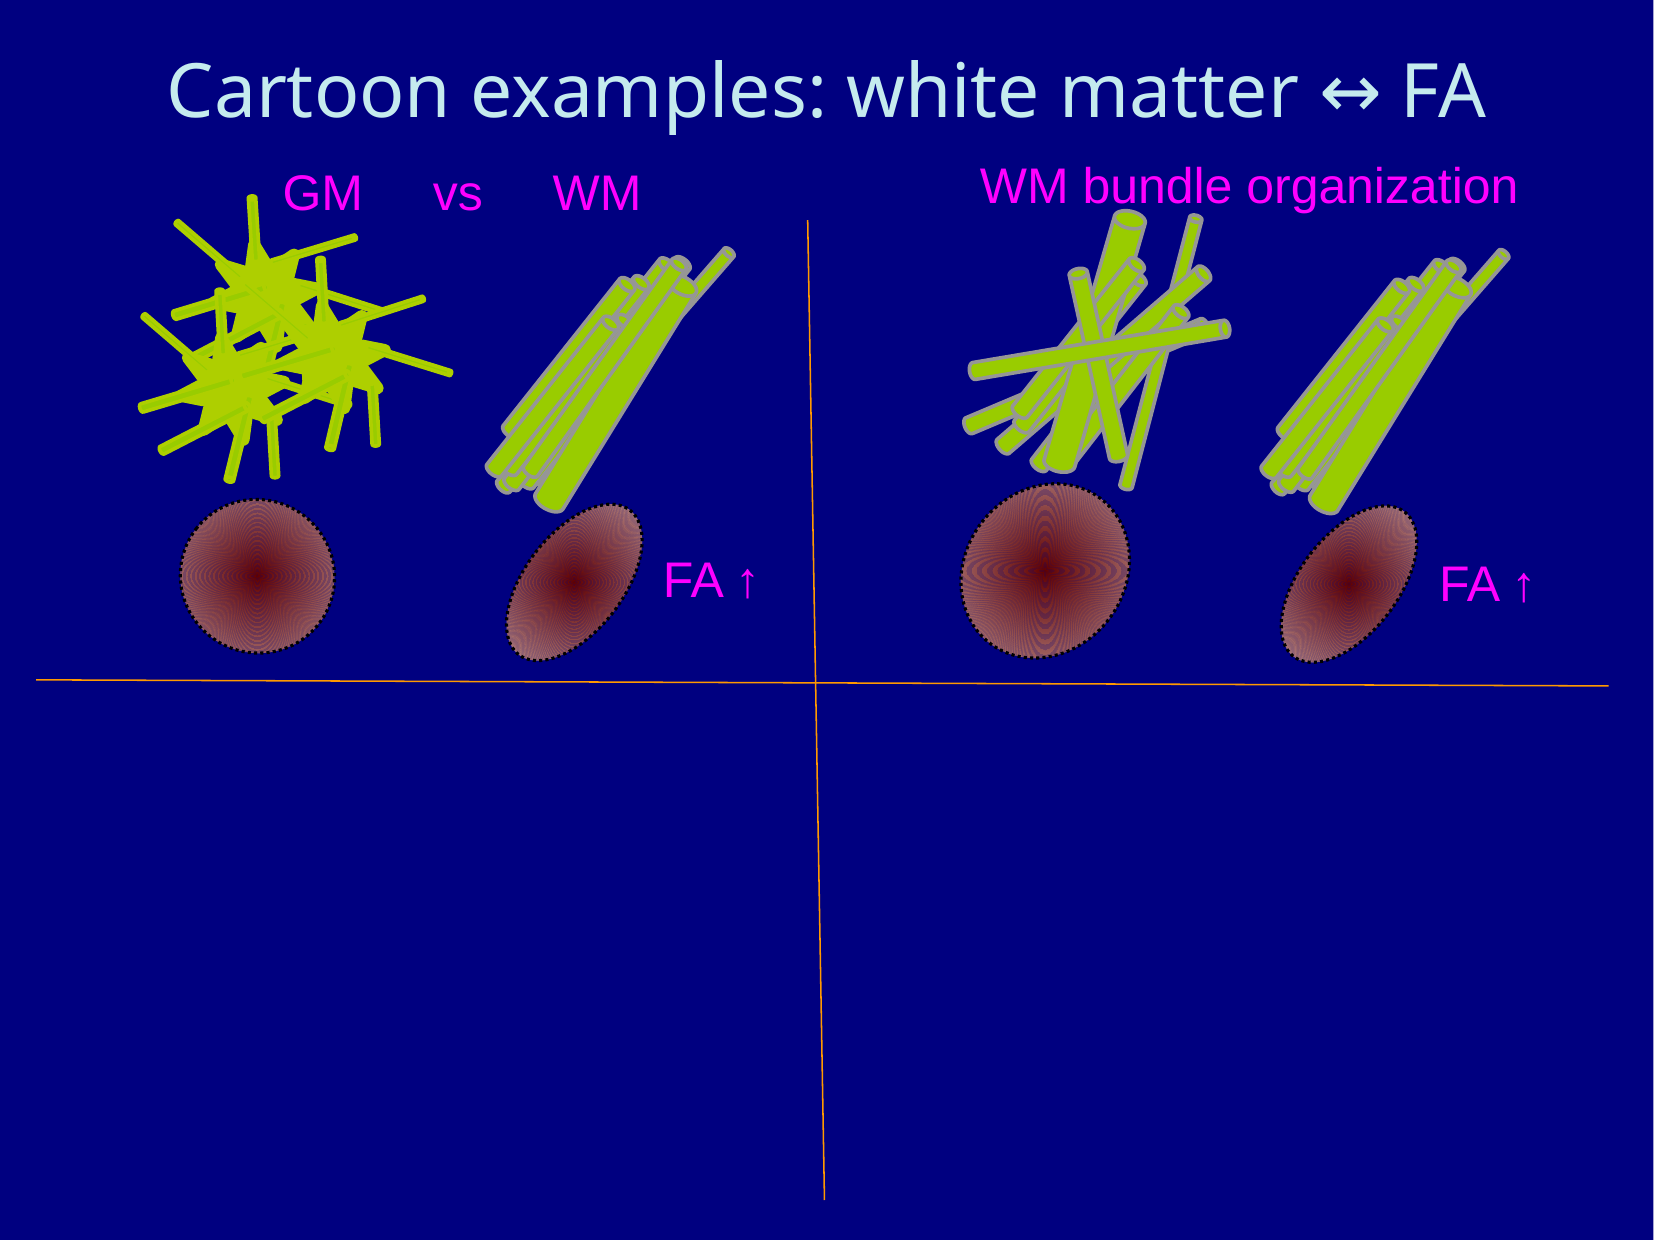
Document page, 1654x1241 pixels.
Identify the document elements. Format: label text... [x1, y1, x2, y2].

text_box FA ↑ [648, 545, 776, 628]
text_box GM vs WM [267, 157, 658, 241]
text_box [960, 483, 1130, 659]
text_box FA ↑ [1424, 548, 1553, 632]
text_box [1281, 505, 1417, 663]
text_box [506, 504, 643, 661]
text_box [355, 369, 380, 446]
text_box [270, 235, 357, 276]
text_box [139, 220, 425, 483]
title Cartoon examples: white matter ↔ FA [0, 12, 1654, 163]
text_box WM bundle organization [964, 163, 1540, 234]
text_box [1261, 249, 1509, 514]
text_box [362, 345, 452, 376]
text_box [963, 234, 1230, 490]
text_box [486, 247, 735, 512]
text_box [248, 195, 267, 267]
text_box [180, 499, 335, 654]
